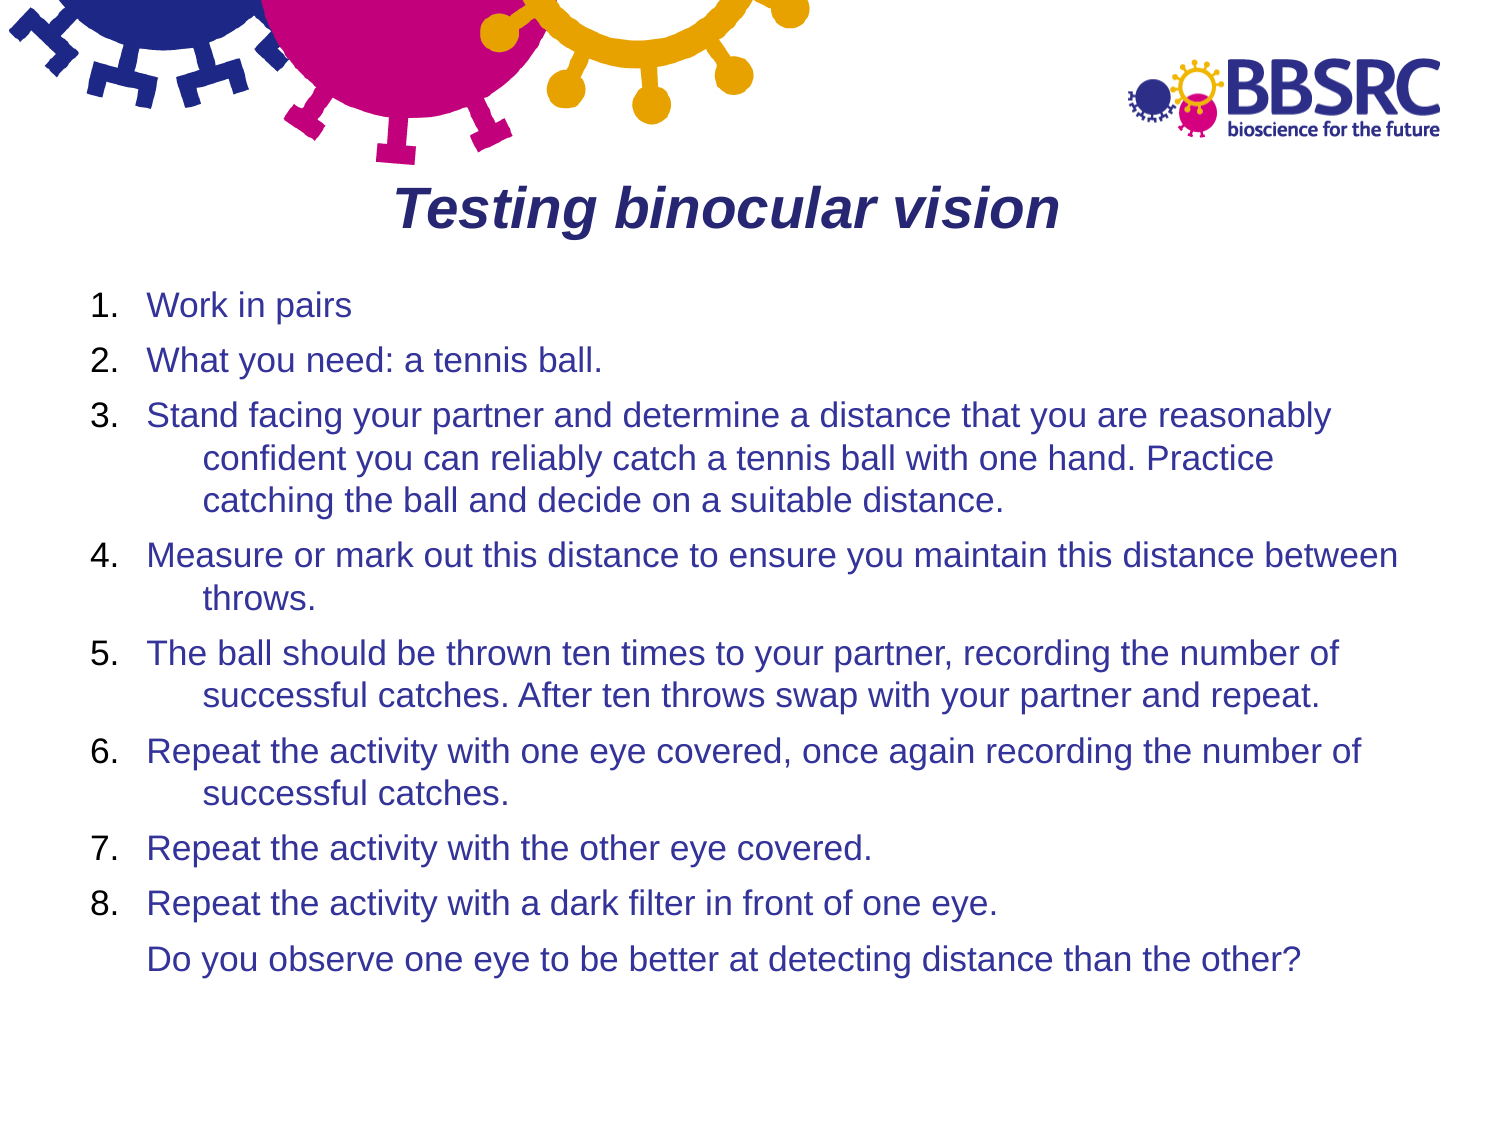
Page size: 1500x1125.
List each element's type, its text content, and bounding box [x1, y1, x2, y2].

title Testing binocular vision [29, 163, 1426, 279]
list Work in pairs What you need: a tennis ball. Stand facing your partner and determine a distance that you are reasonably confident you can reliably catch a tennis ball with one hand. Practice catching the ball and decide on a suitable distance. Measure or mark out this distance to ensure you maintain this distance between throws. The ball should be thrown ten times to your partner, recording the number of successful catches. After ten throws swap with your partner and repeat. Repeat the activity with one eye covered, once again recording the number of successful catches. Repeat the activity with the other eye covered. Repeat the activity with a dark filter in front of one eye. Do you observe one eye to be better at detecting distance than the other? [75, 274, 1426, 1106]
